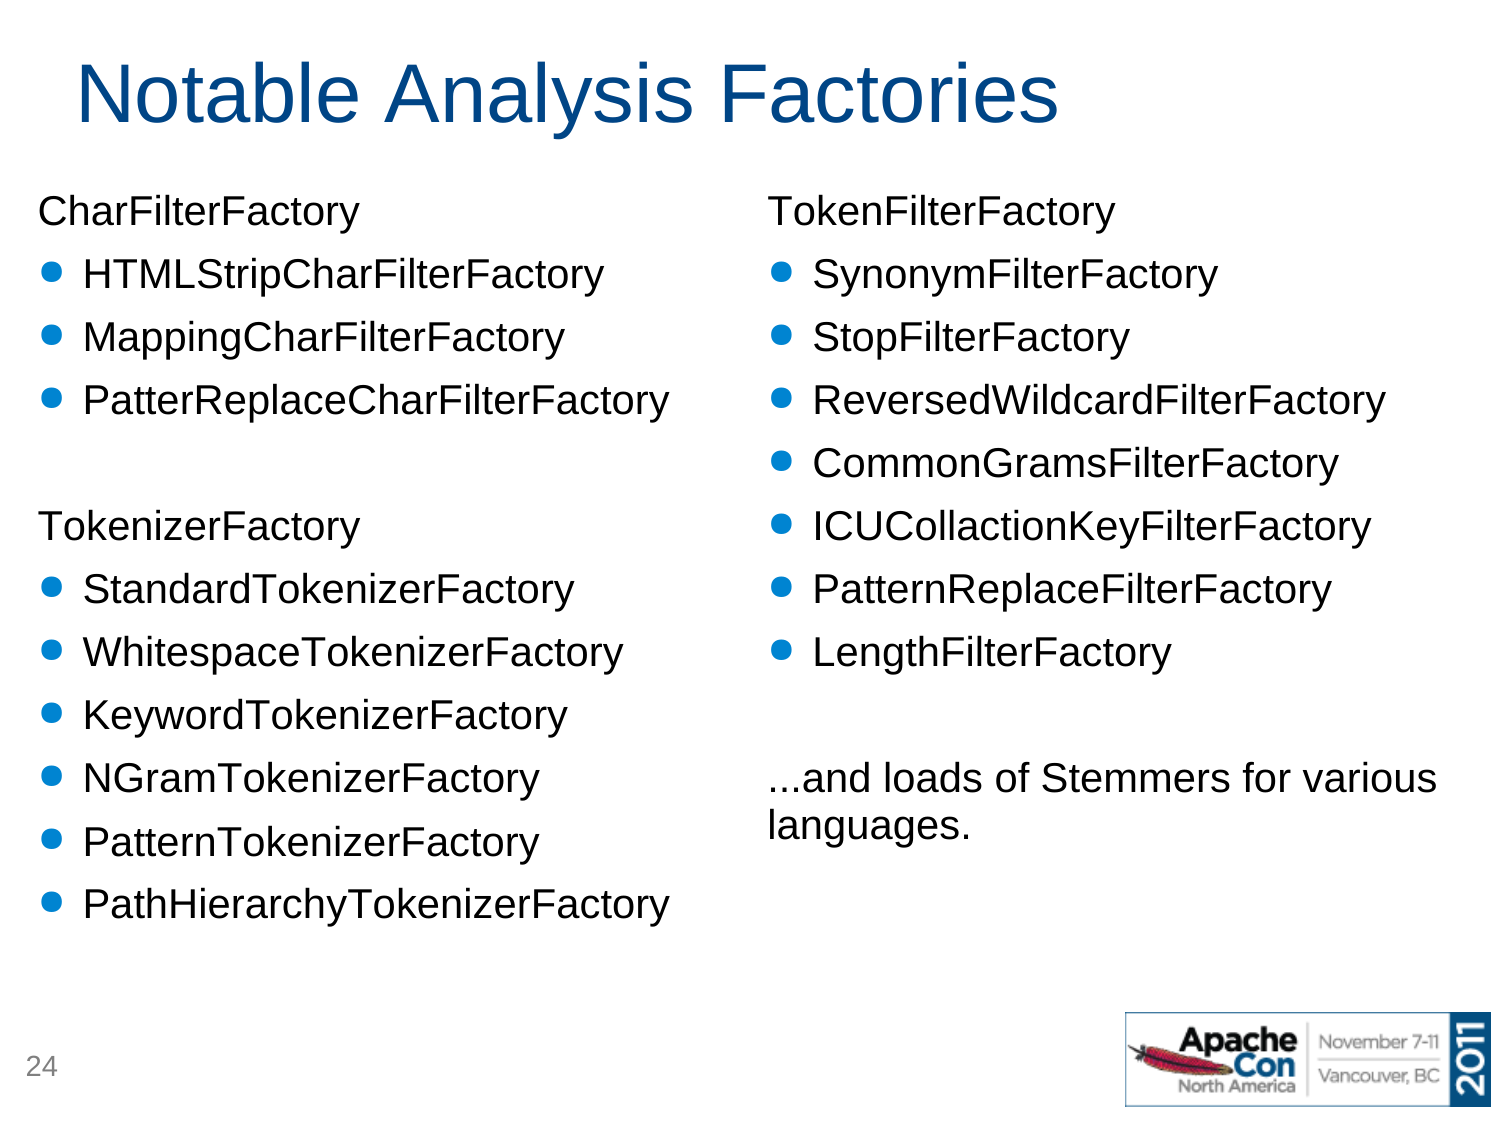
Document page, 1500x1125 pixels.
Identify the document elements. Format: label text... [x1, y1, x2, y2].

picture [1125, 1012, 1491, 1107]
list CharFilterFactory HTMLStripCharFilterFactory MappingCharFilterFactory PatterReplaceCharFilterFactory TokenizerFactory StandardTokenizerFactory WhitespaceTokenizerFactory KeywordTokenizerFactory NGramTokenizerFactory PatternTokenizerFactory PathHierarchyTokenizerFactory [37, 187, 733, 1006]
list TokenFilterFactory SynonymFilterFactory StopFilterFactory ReversedWildcardFilterFactory CommonGramsFilterFactory ICUCollactionKeyFilterFactory PatternReplaceFilterFactory LengthFilterFactory ...and loads of Stemmers for various languages. [767, 187, 1463, 991]
title Notable Analysis Factories [75, 0, 1425, 188]
